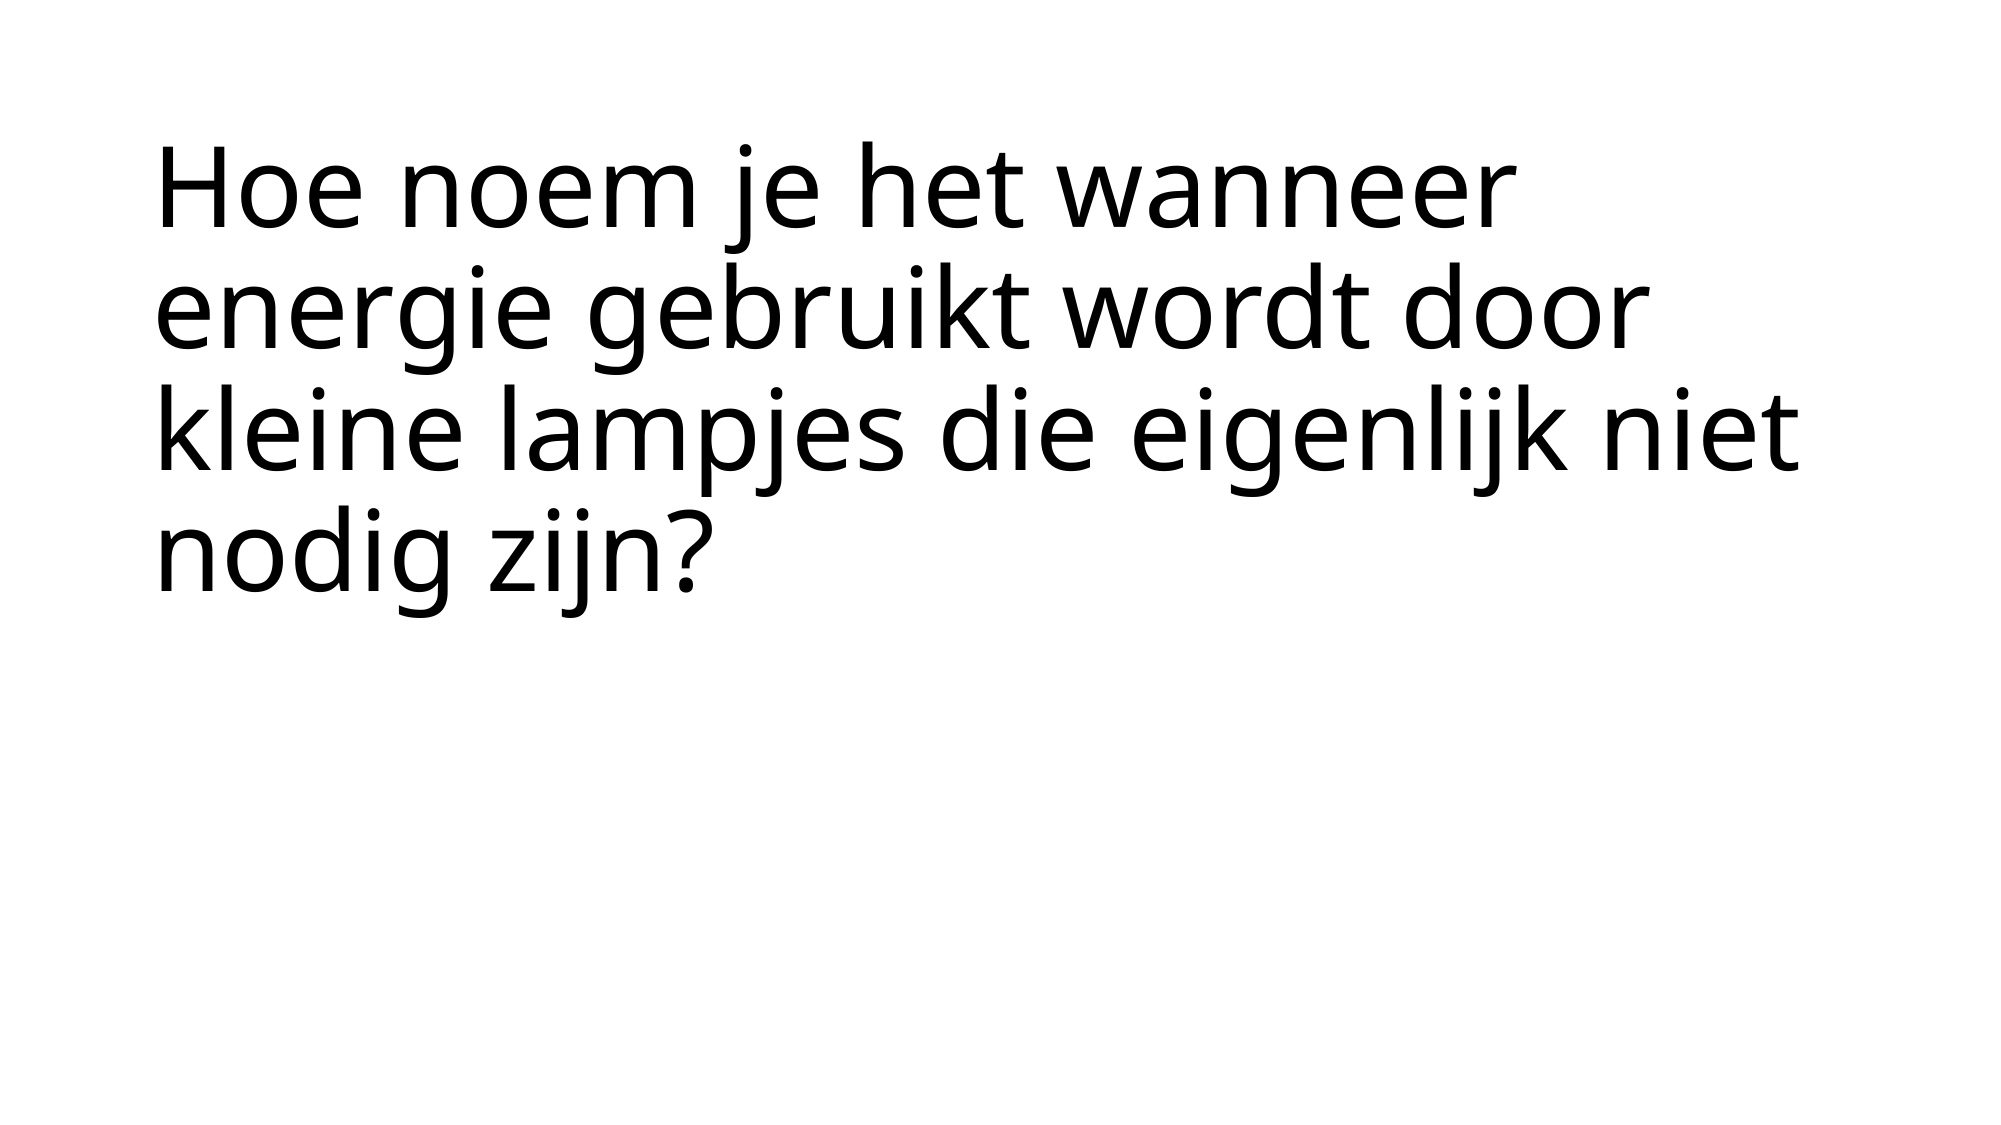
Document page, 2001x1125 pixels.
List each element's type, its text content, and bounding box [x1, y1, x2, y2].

title Hoe noem je het wanneer energie gebruikt wordt door kleine lampjes die eigenlijk niet nodig zijn? [137, 59, 1863, 687]
